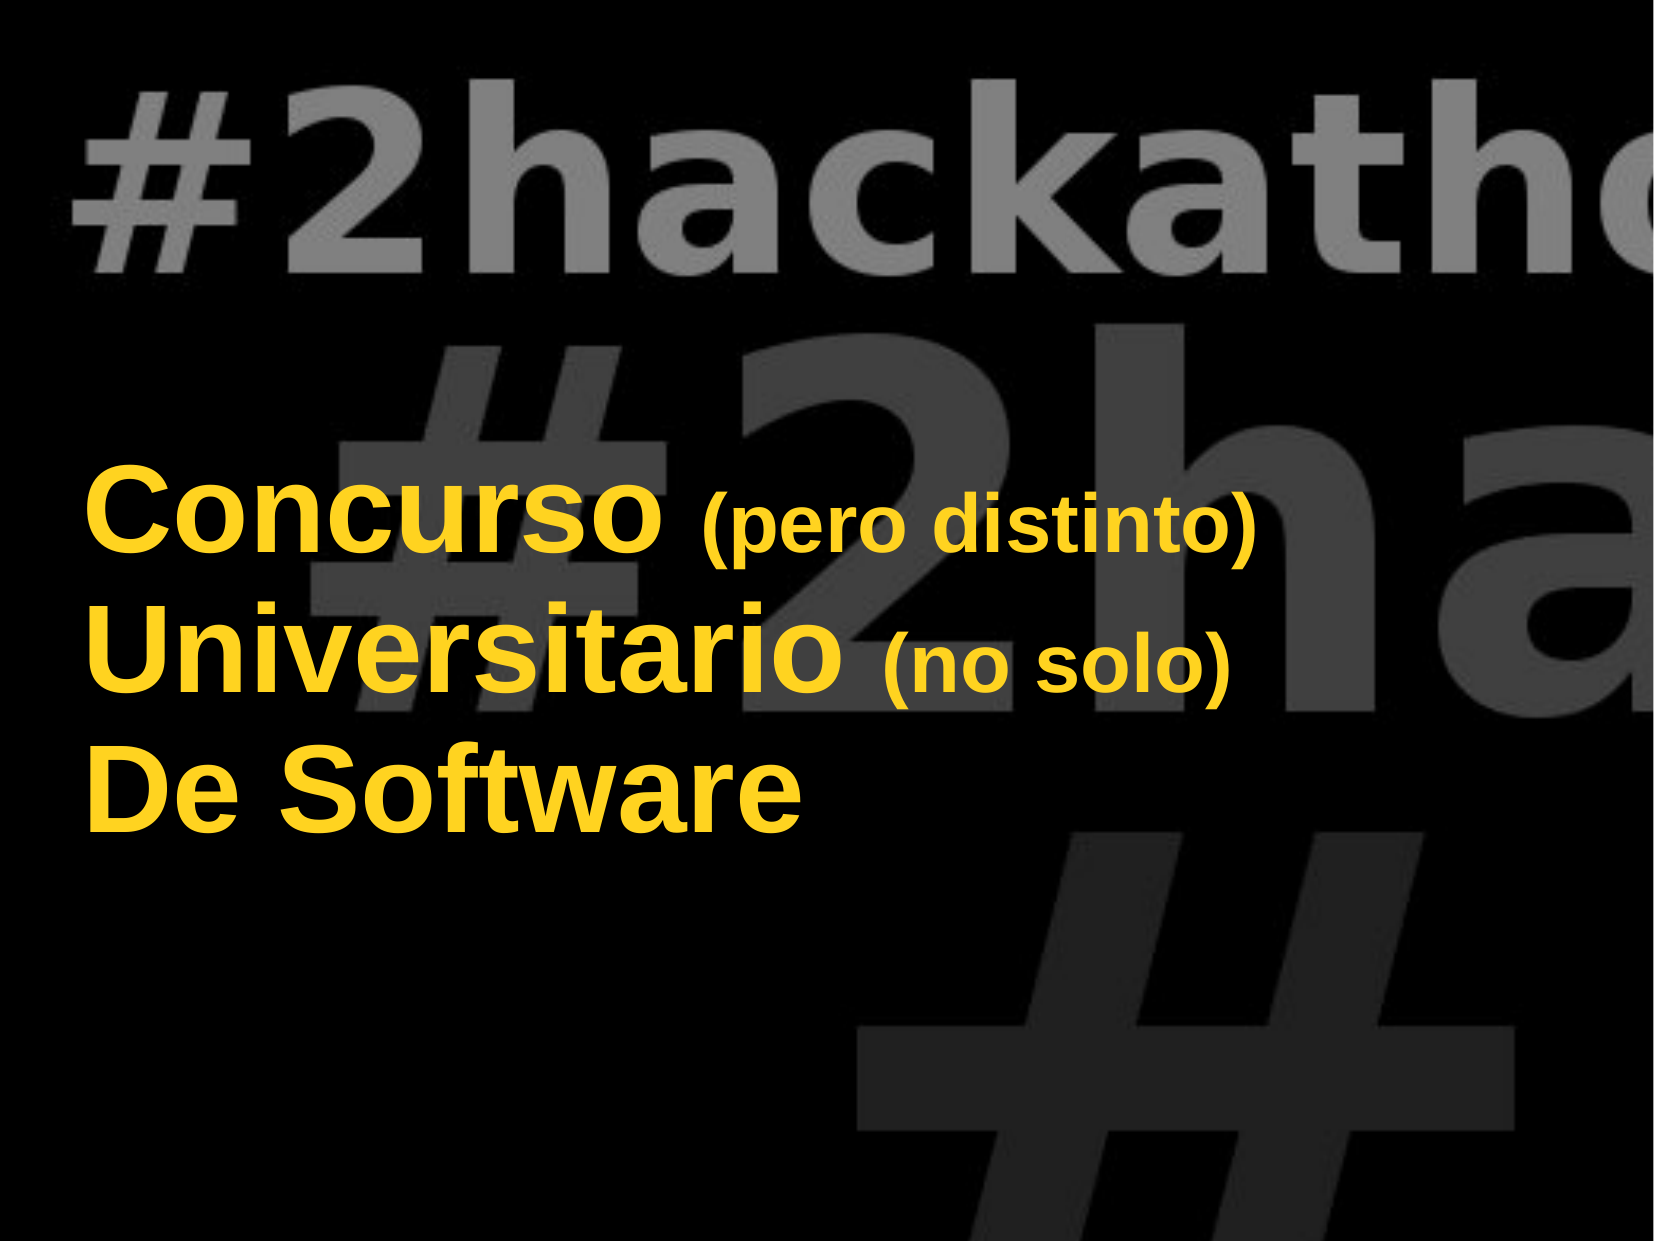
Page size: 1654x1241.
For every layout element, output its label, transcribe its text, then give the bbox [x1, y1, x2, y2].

subtitle Concurso (pero distinto) Universitario (no solo) De Software [82, 19, 1571, 1139]
picture [0, 0, 1654, 1241]
